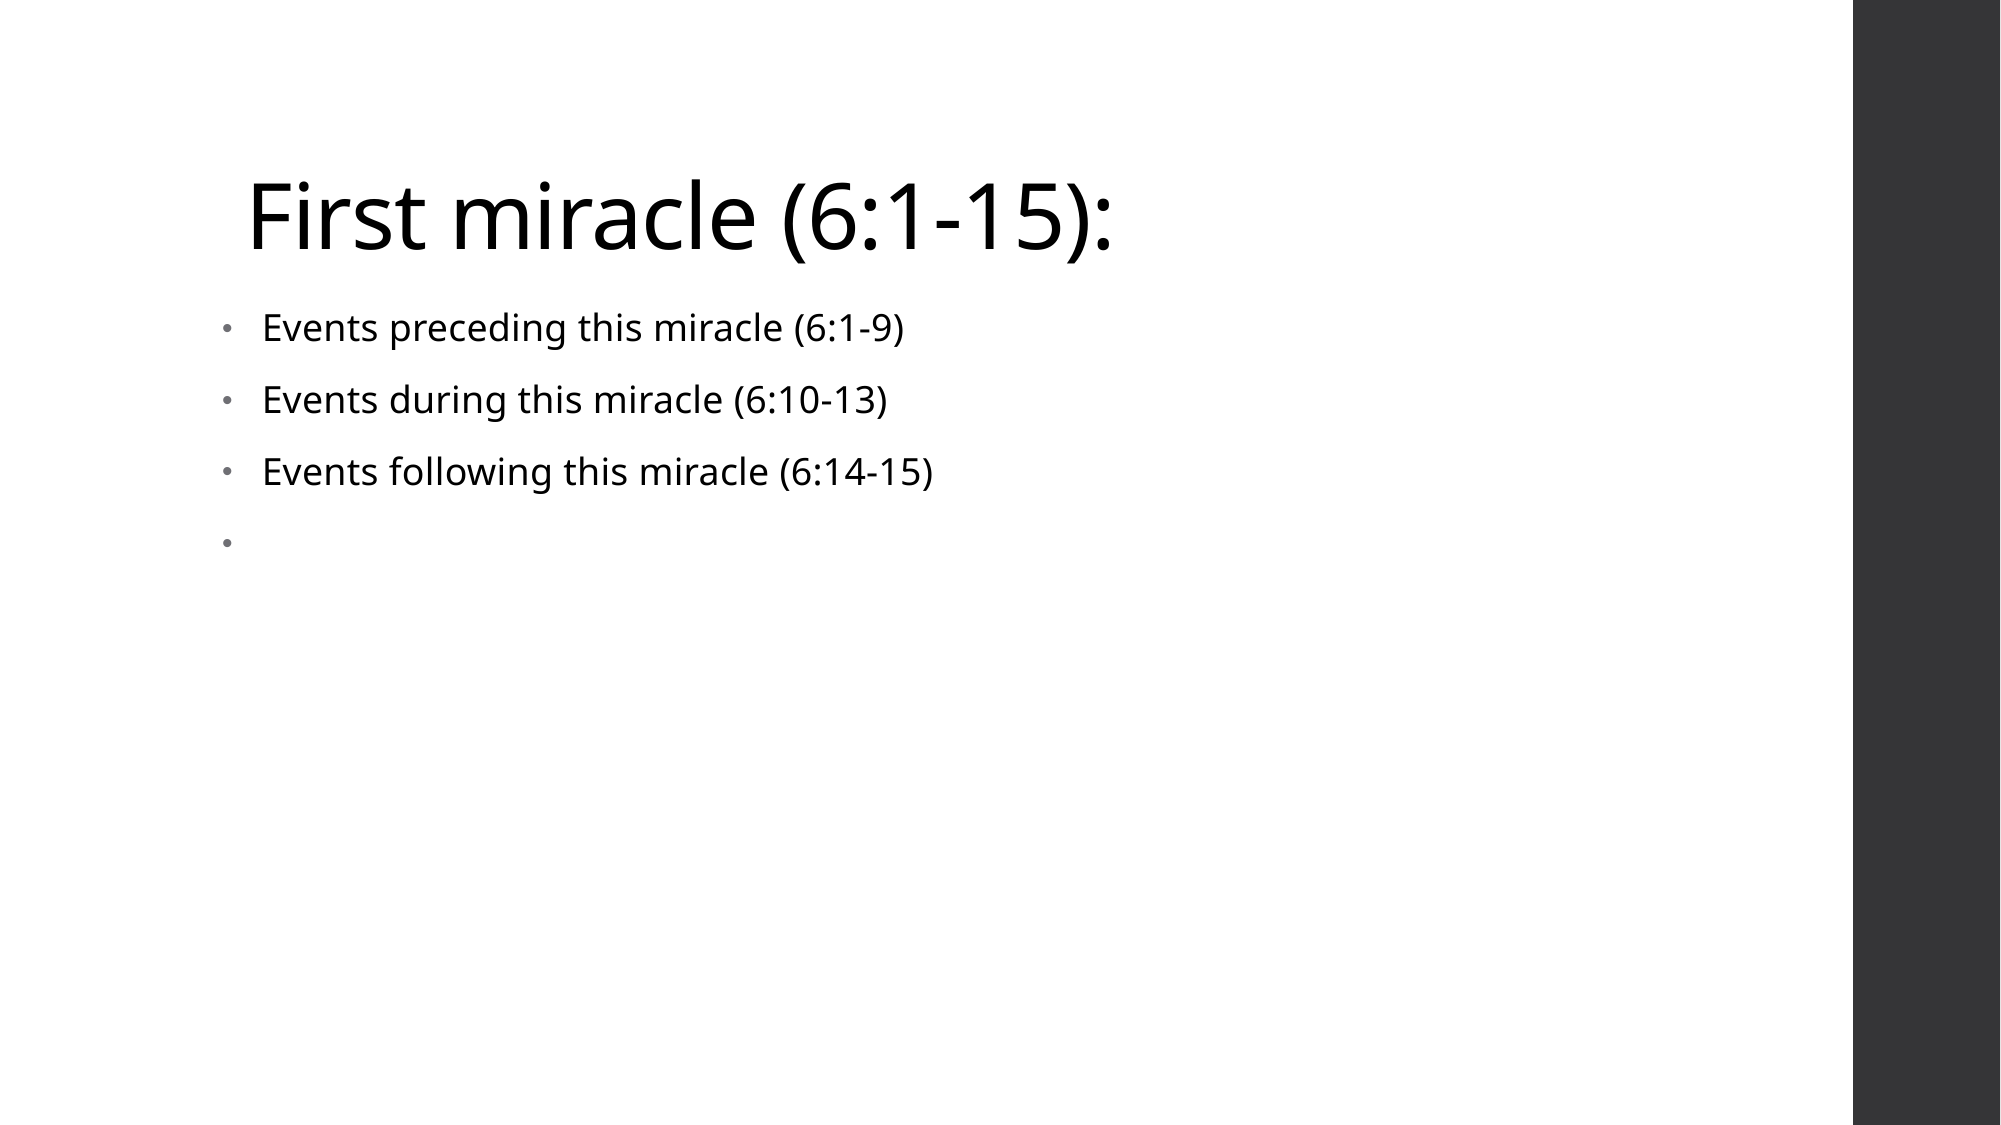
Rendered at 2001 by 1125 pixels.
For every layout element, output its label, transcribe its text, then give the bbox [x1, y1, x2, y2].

list Events preceding this miracle (6:1-9) Events during this miracle (6:10-13) Events following this miracle (6:14-15) [206, 299, 1617, 1014]
title First miracle (6:1-15): [206, 60, 1797, 278]
